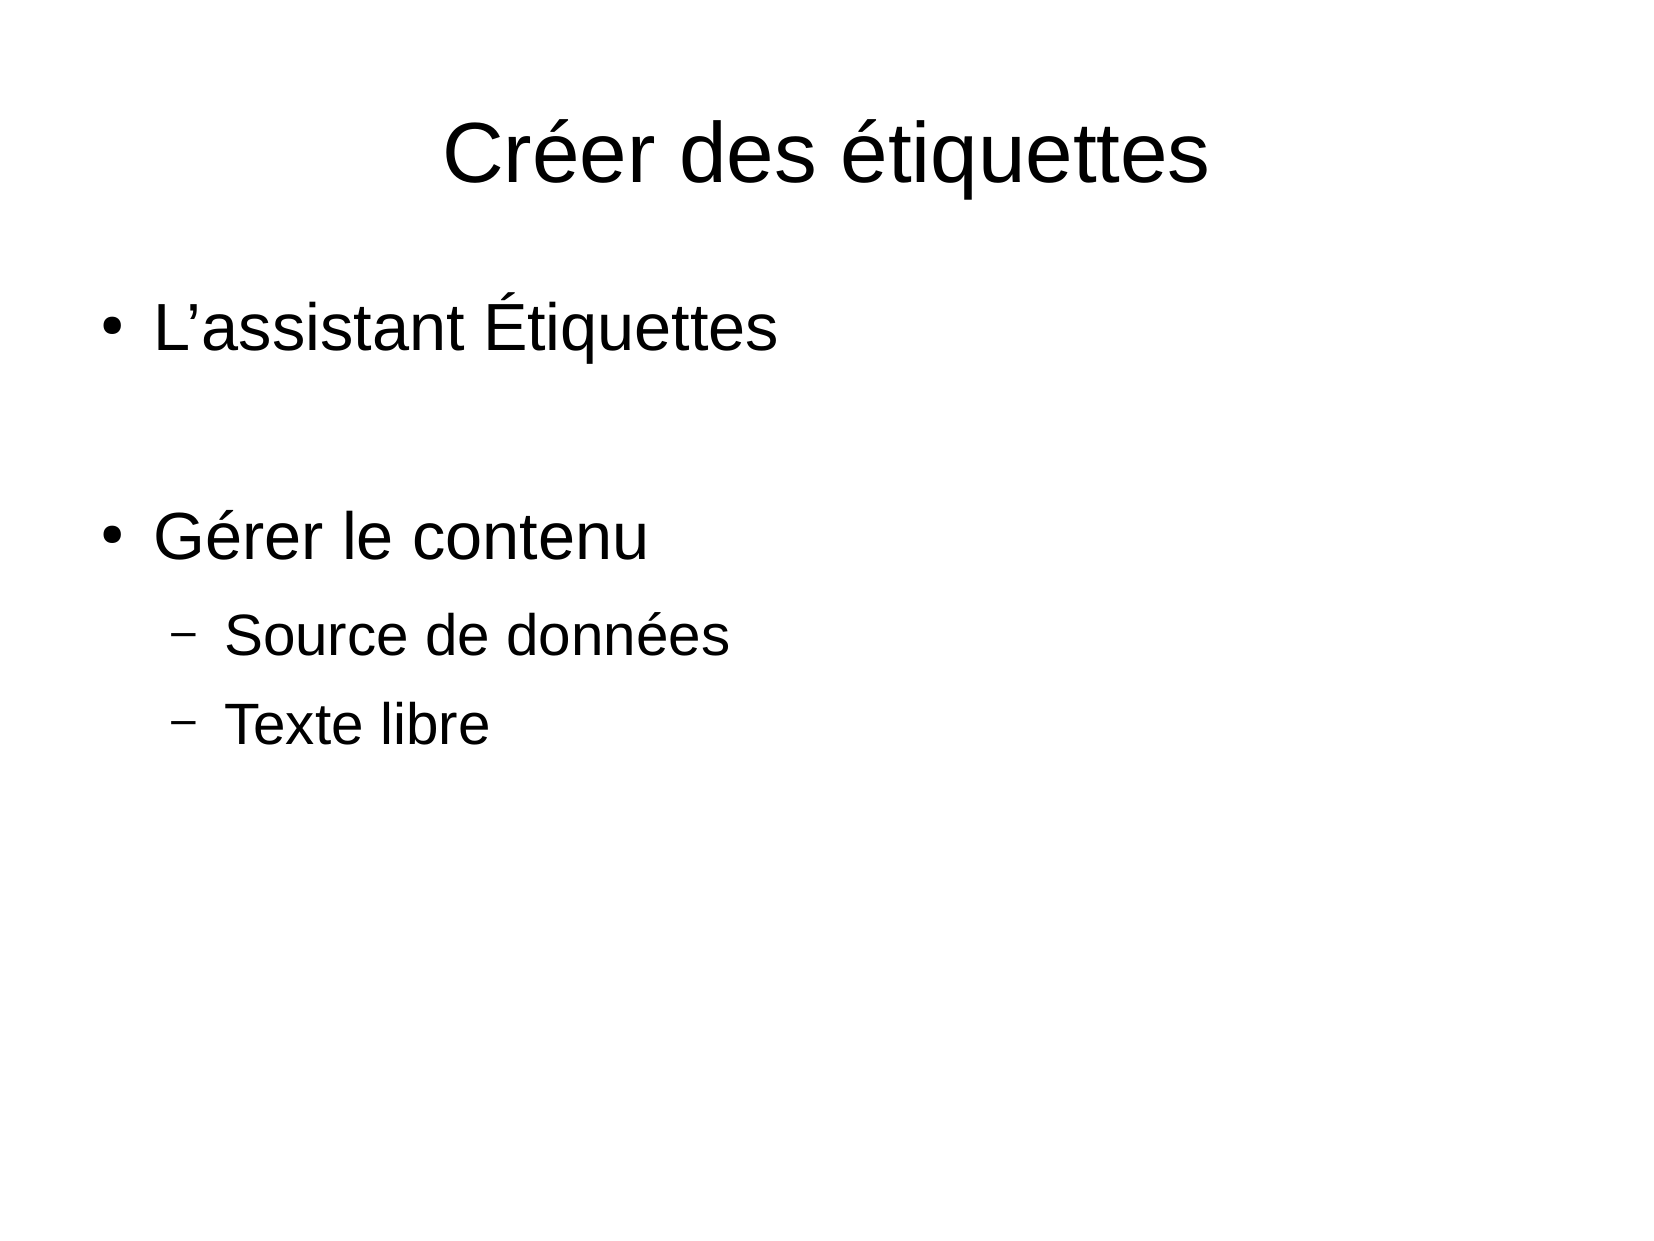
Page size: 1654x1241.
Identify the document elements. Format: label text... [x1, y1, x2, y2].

list L’assistant Étiquettes Gérer le contenu Source de données Texte libre [82, 290, 1571, 1010]
title Créer des étiquettes [82, 49, 1571, 257]
